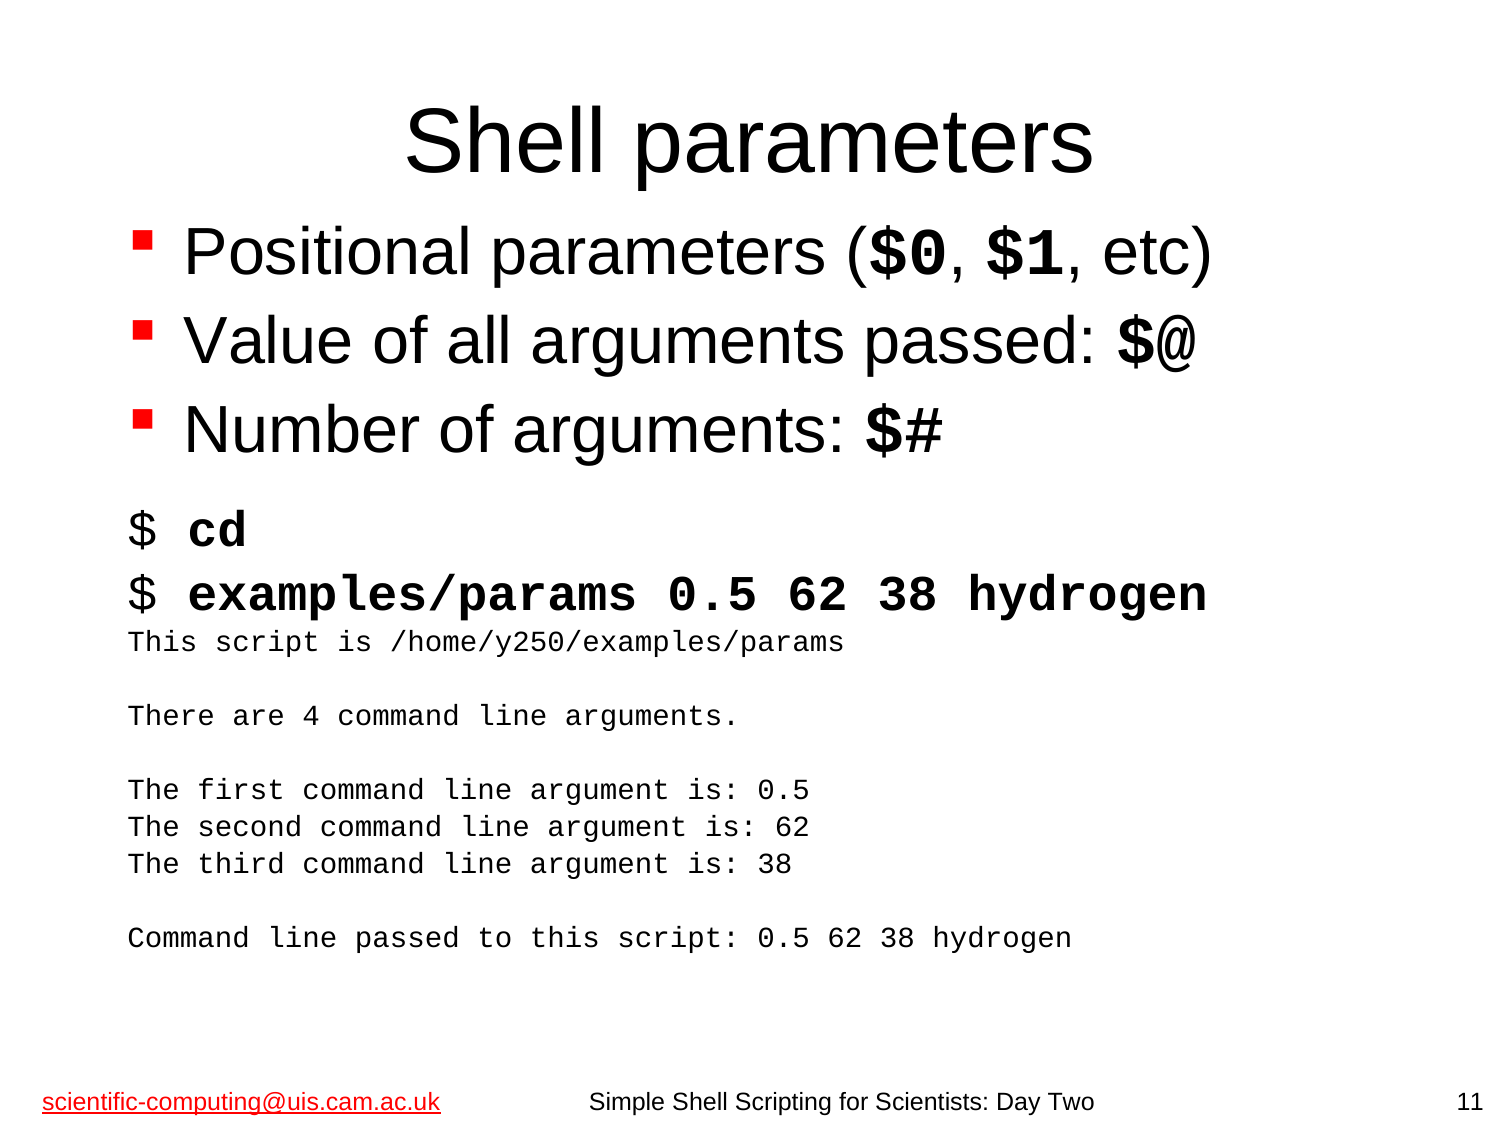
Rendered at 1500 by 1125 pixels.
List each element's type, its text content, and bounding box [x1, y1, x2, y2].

list Positional parameters ($0, $1, etc) Value of all arguments passed: $@ Number of arguments: $# $ cd $ examples/params 0.5 62 38 hydrogen This script is /home/y250/examples/params There are 4 command line arguments. The first command line argument is: 0.5 The second command line argument is: 62 The third command line argument is: 38 Command line passed to this script: 0.5 62 38 hydrogen [112, 209, 1388, 1037]
title Shell parameters [75, 46, 1426, 235]
